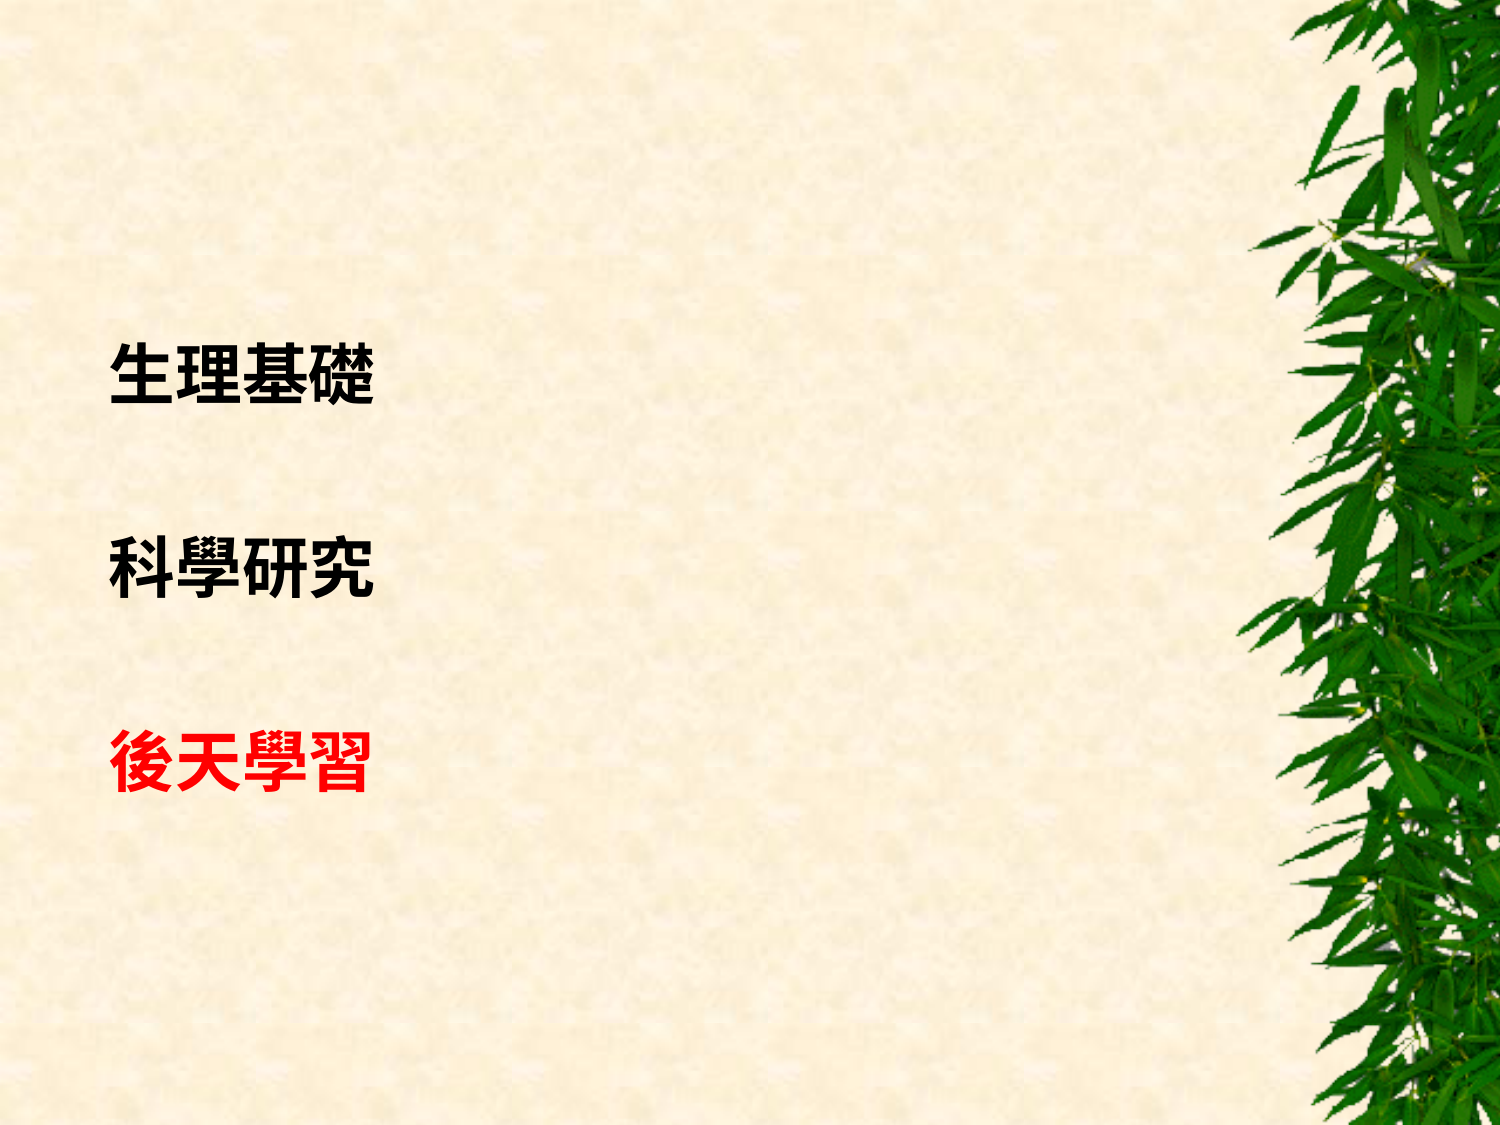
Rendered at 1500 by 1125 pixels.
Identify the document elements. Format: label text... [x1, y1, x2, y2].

list 生理基礎 科學研究 後天學習 [37, 324, 1276, 1000]
